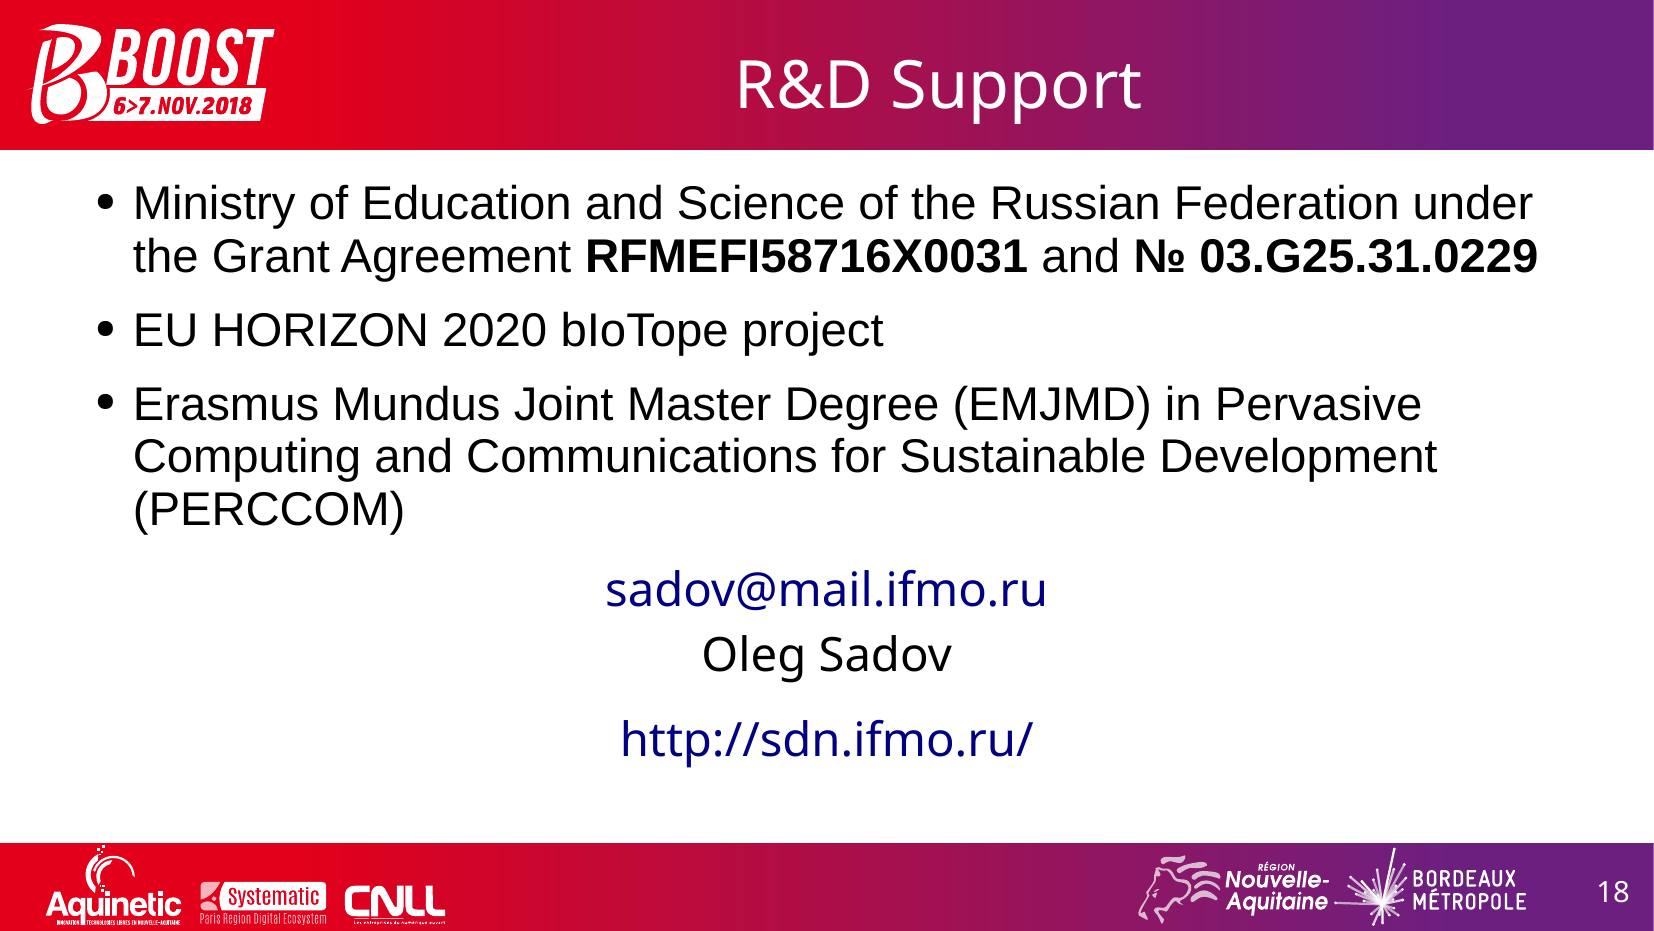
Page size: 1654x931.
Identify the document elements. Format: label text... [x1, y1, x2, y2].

title R&D Support [295, 35, 1583, 130]
list Ministry of Education and Science of the Russian Federation under the Grant Agreement RFMEFI58716X0031 and № 03.G25.31.0229 EU HORIZON 2020 bIoTope project Erasmus Mundus Joint Master Degree (EMJMD) in Pervasive Computing and Communications for Sustainable Development (PERCCOM) sadov@mail.ifmo.ru Oleg Sadov http://sdn.ifmo.ru/ [82, 177, 1571, 815]
